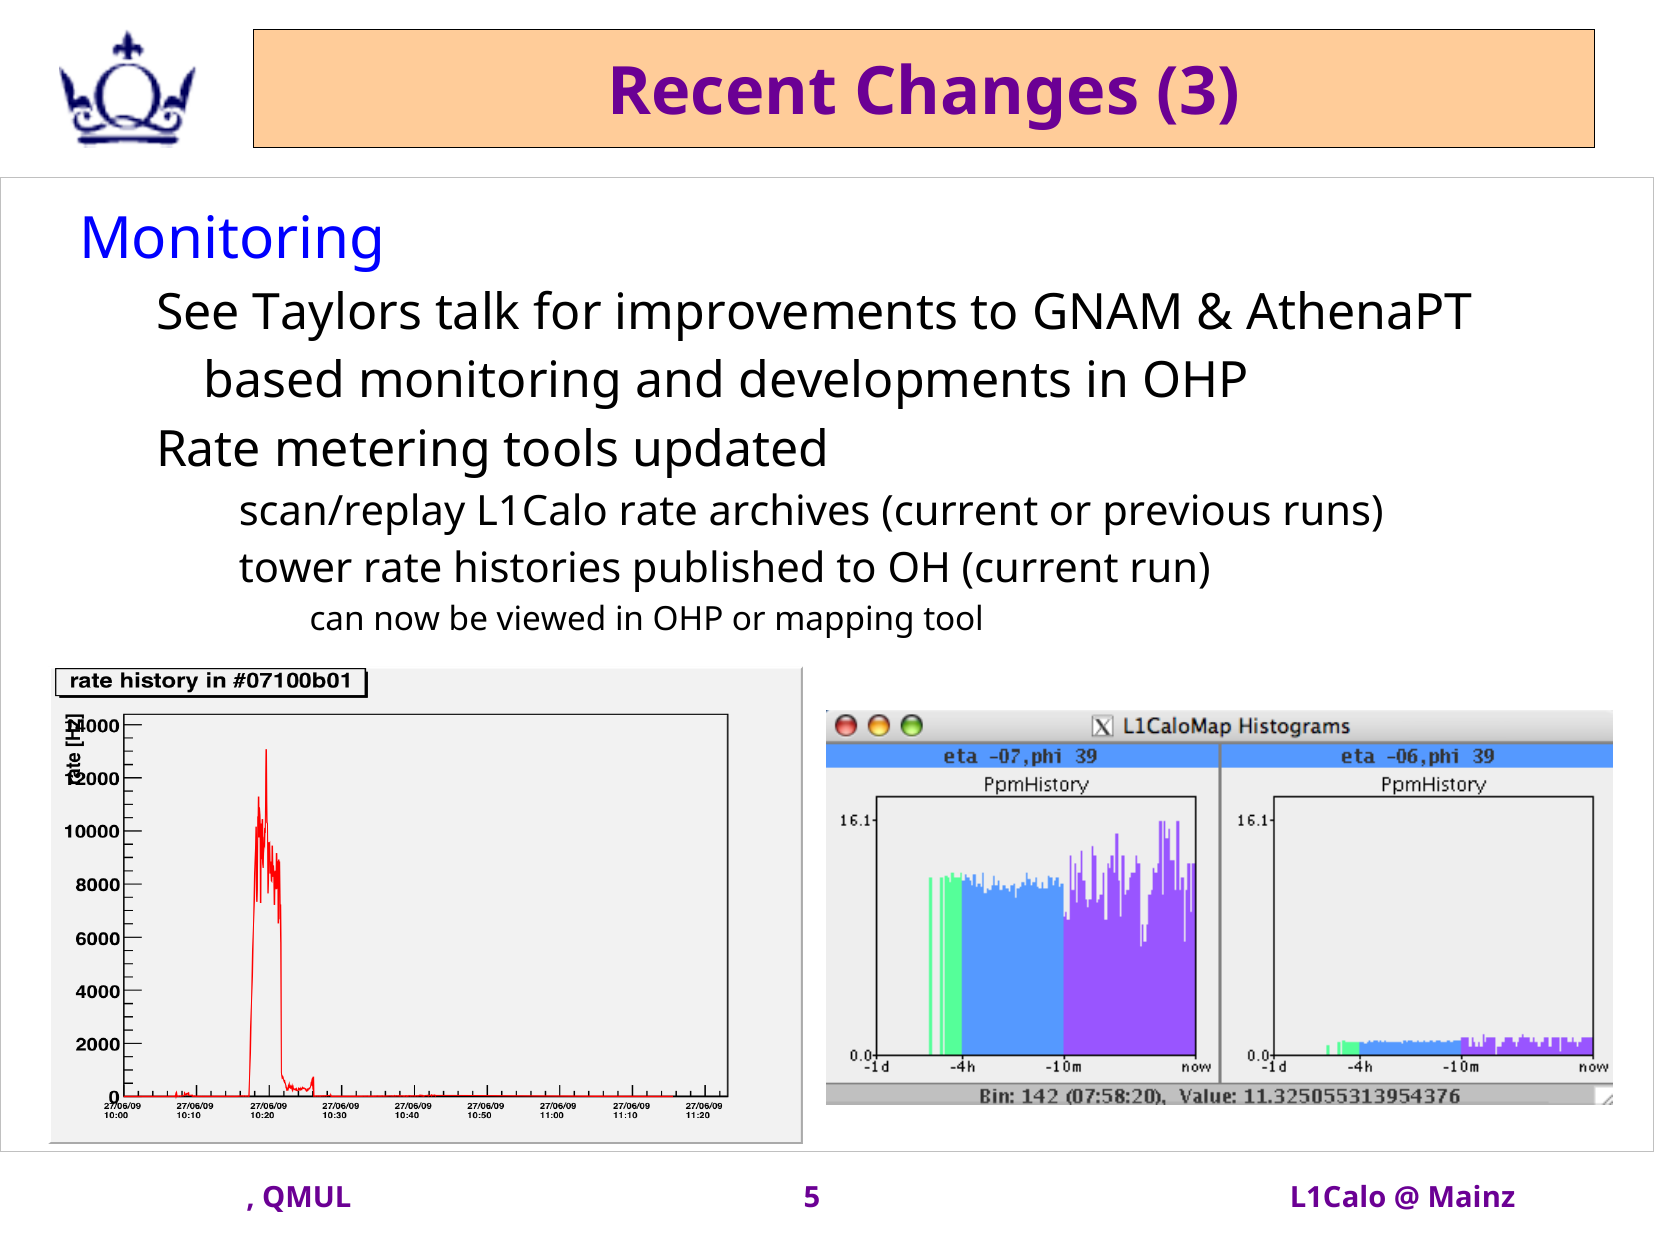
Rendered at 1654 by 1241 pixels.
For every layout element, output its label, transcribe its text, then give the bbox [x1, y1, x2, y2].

list Monitoring See Taylors talk for improvements to GNAM & AthenaPT based monitoring and developments in OHP Rate metering tools updated scan/replay L1Calo rate archives (current or previous runs) tower rate histories published to OH (current run) can now be viewed in OHP or mapping tool [61, 196, 1605, 661]
title Recent Changes (3) [253, 29, 1595, 148]
picture [48, 666, 803, 1144]
picture [59, 29, 200, 148]
picture [826, 710, 1613, 1105]
